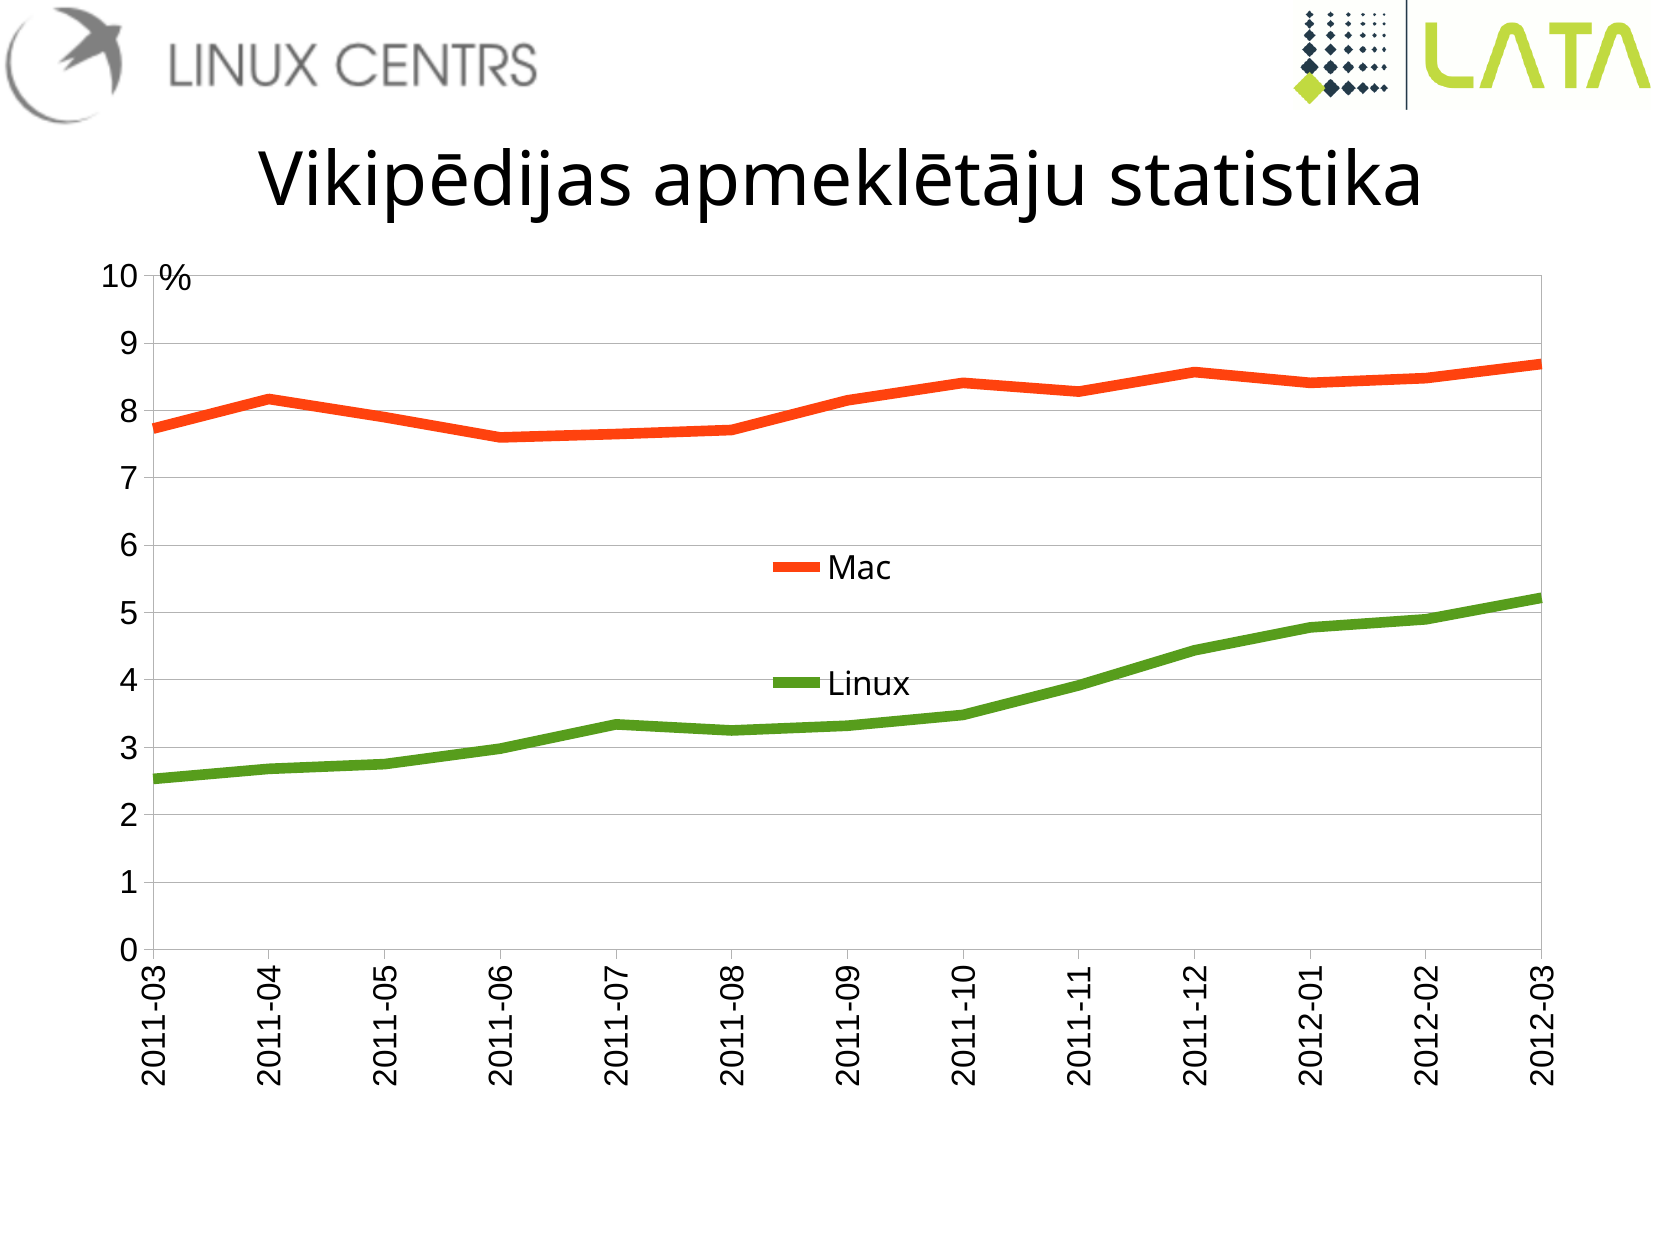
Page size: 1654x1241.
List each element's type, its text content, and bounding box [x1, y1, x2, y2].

picture [1293, 0, 1651, 110]
picture [0, 3, 556, 127]
chart [11, 246, 1641, 1160]
title Vikipēdijas apmeklētāju statistika [159, 118, 1524, 235]
text_box % [143, 249, 207, 307]
